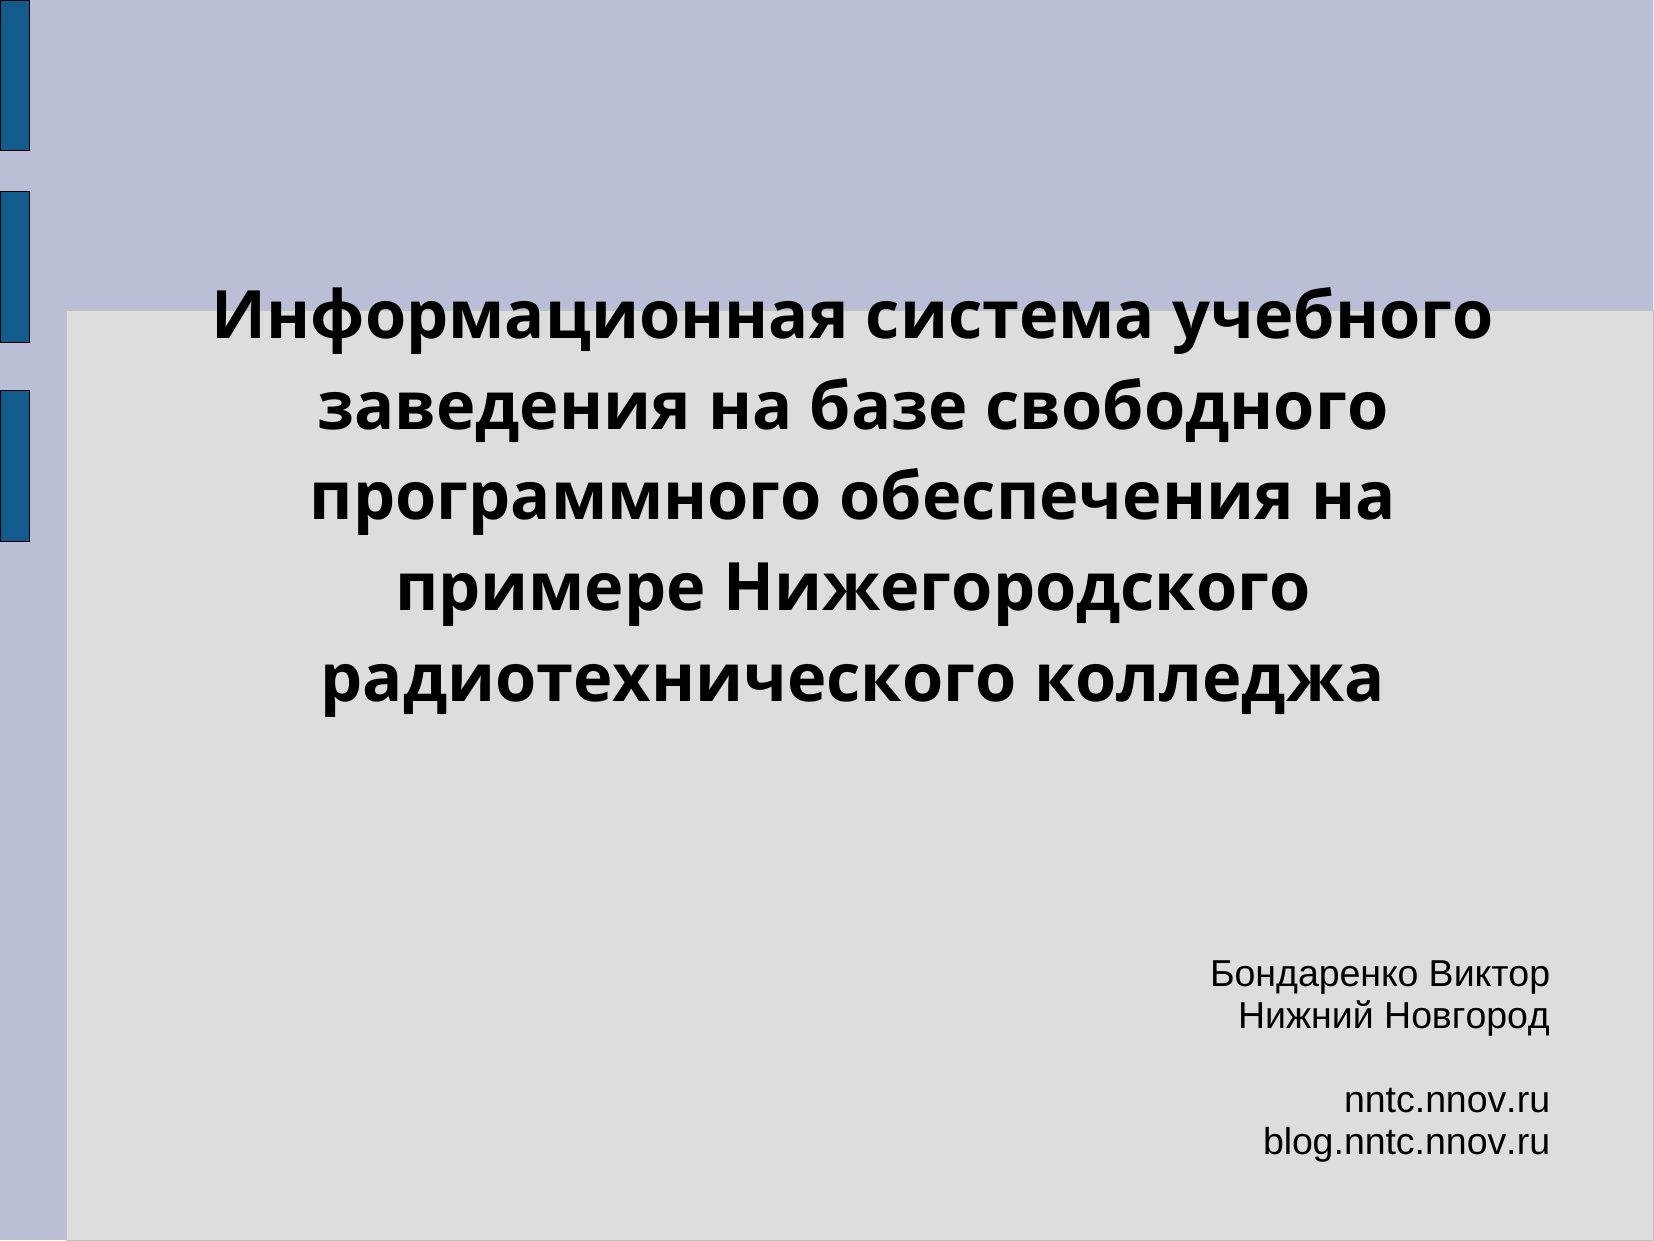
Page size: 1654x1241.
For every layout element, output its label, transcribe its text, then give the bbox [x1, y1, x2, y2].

subtitle Информационная система учебного заведения на базе свободного программного обеспечения на примере Нижегородского радиотехнического колледжа [146, 259, 1560, 845]
text_box Бондаренко Виктор Нижний Новгород nntc.nnov.ru blog.nntc.nnov.ru [1195, 944, 1565, 1170]
